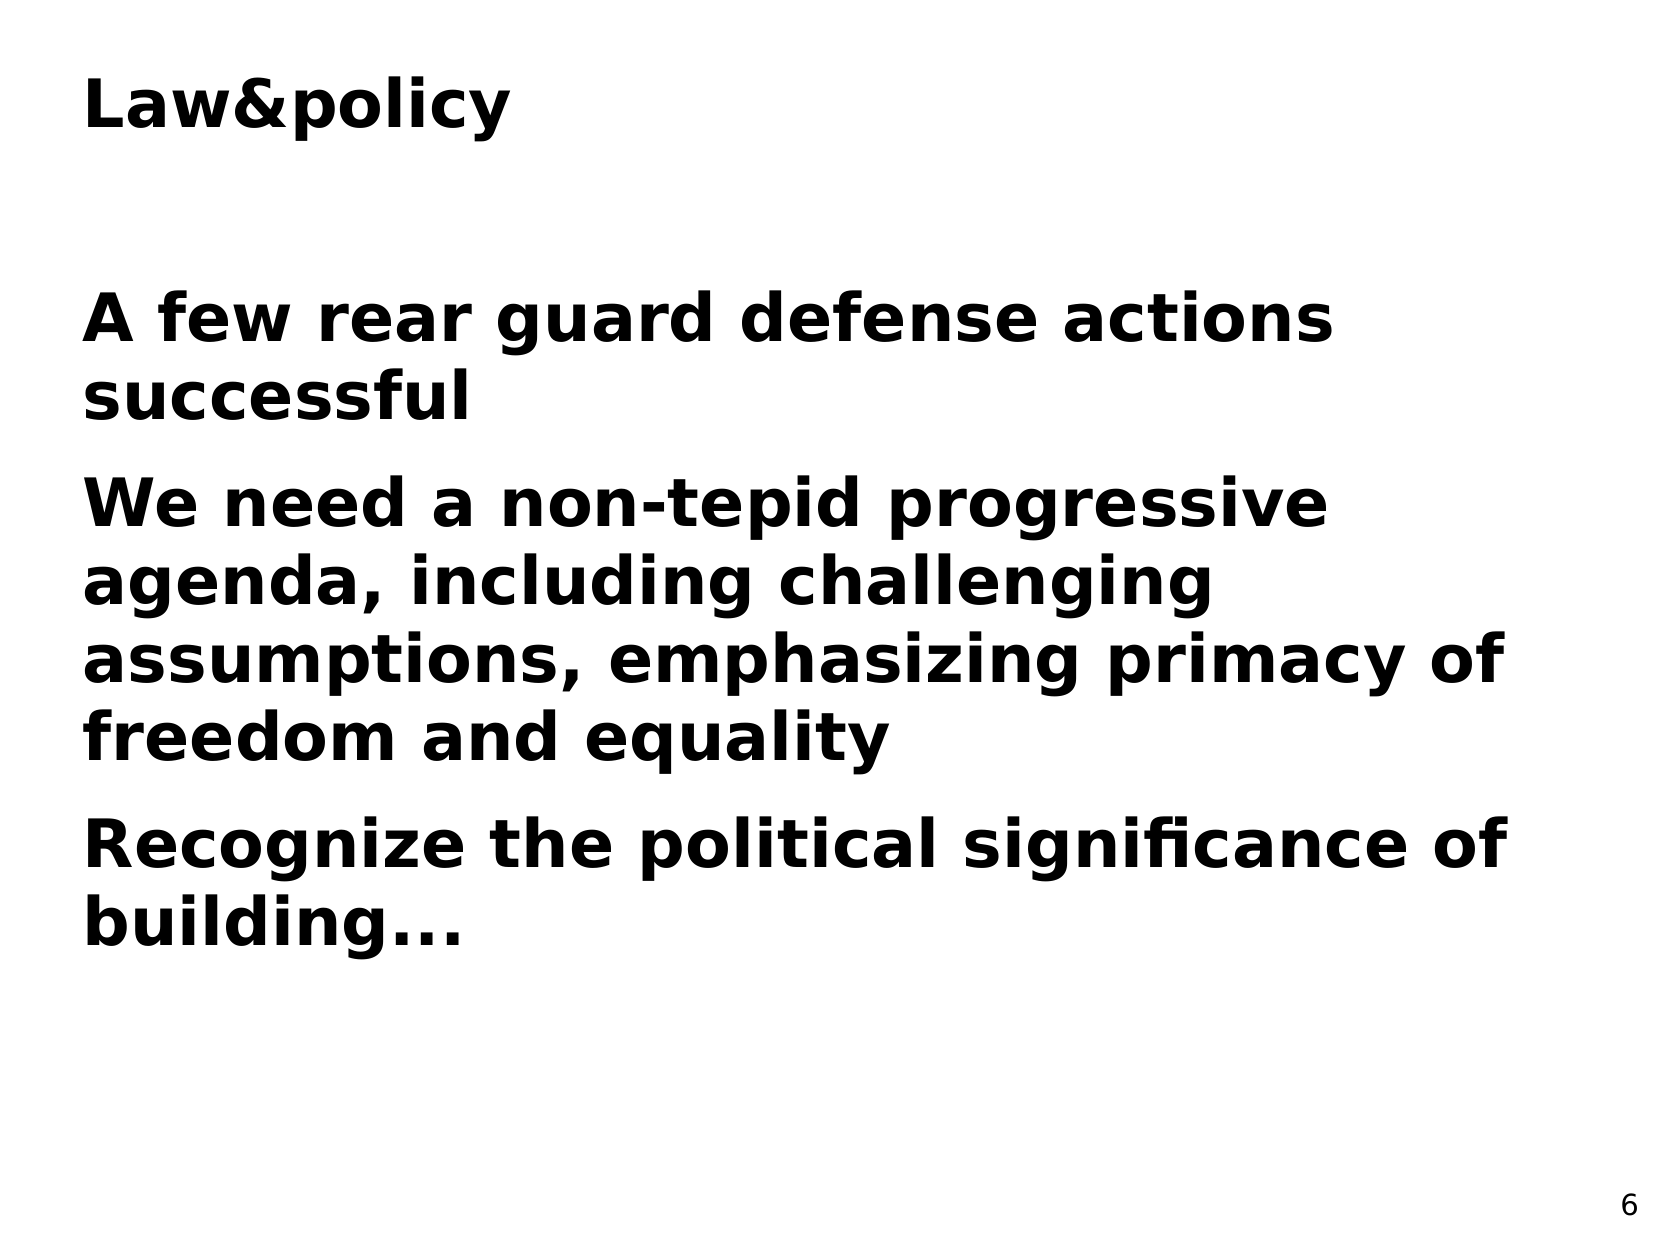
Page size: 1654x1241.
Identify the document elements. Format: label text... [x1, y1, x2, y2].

list Law&policy A few rear guard defense actions successful We need a non-tepid progressive agenda, including challenging assumptions, emphasizing primacy of freedom and equality Recognize the political significance of building... [82, 65, 1571, 1062]
